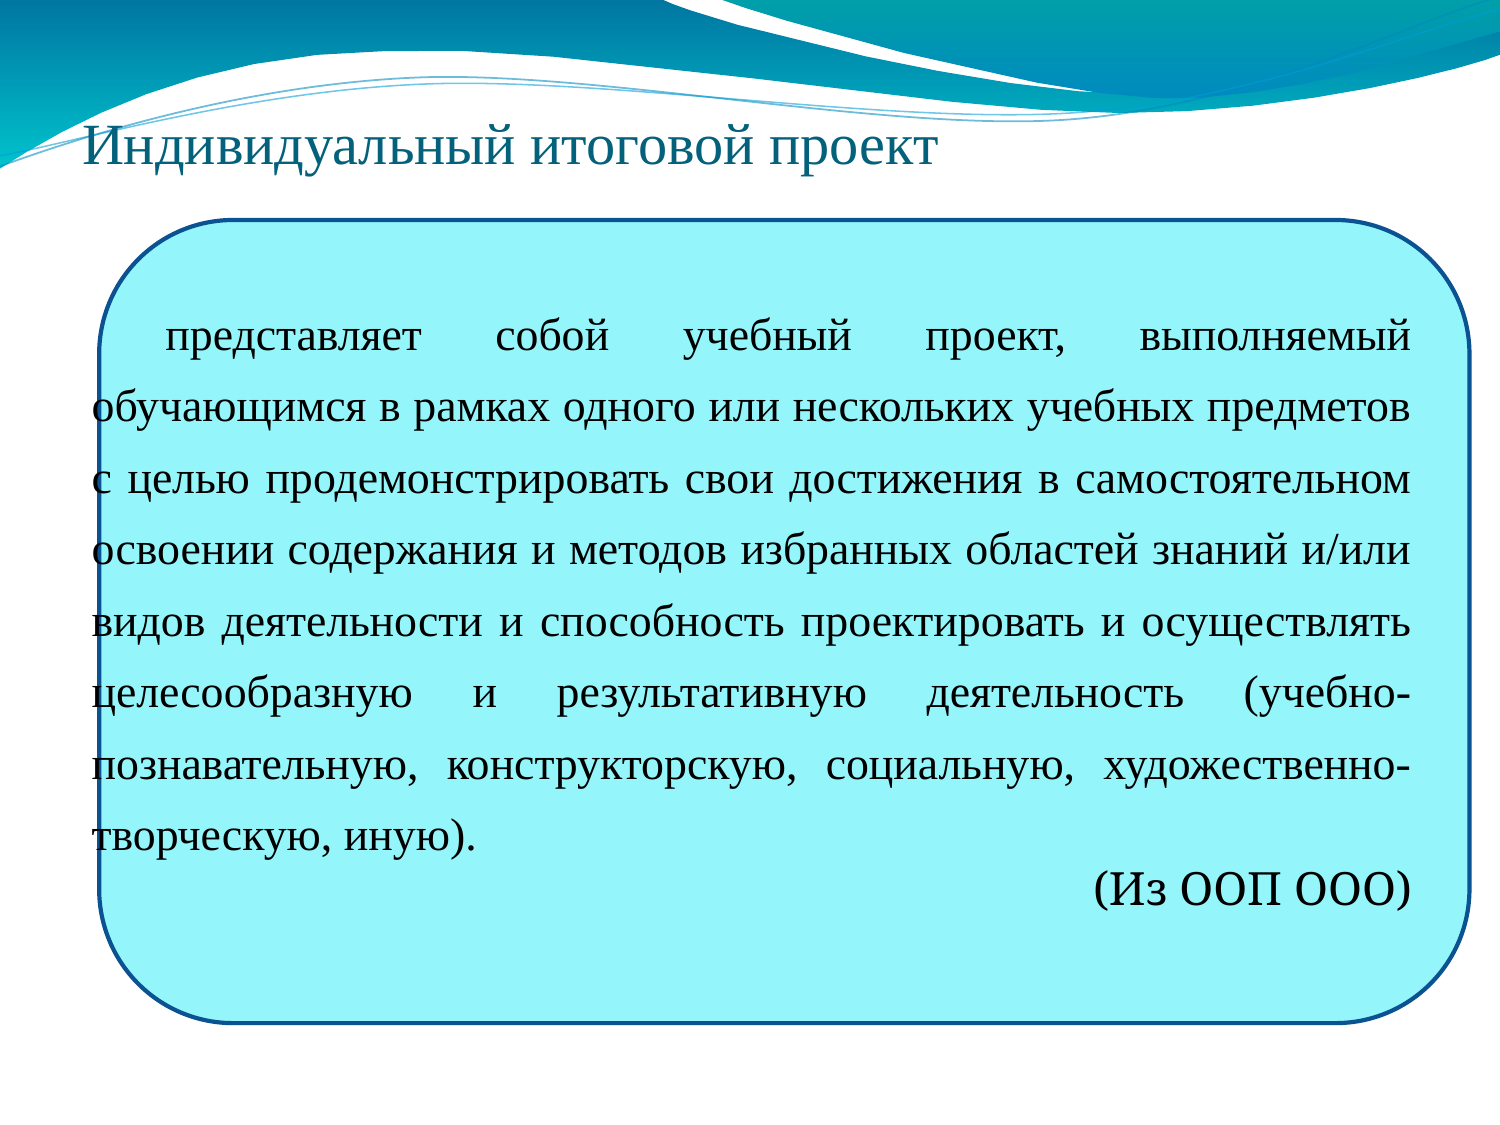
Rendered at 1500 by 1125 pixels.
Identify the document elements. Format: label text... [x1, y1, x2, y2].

text_box [121, 229, 1470, 988]
title Индивидуальный итоговой проект [67, 88, 1418, 229]
list представляет собой учебный проект, выполняемый обучающимся в рамках одного или нескольких учебных предметов с целью продемонстрировать свои достижения в самостоятельном освоении содержания и методов избранных областей знаний и/или видов деятельности и способность проектировать и осуществлять целесообразную и результативную деятельность (учебно-познавательную, конструкторскую, социальную, художественно-творческую, иную). (Из ООП ООО) [76, 280, 1427, 1024]
